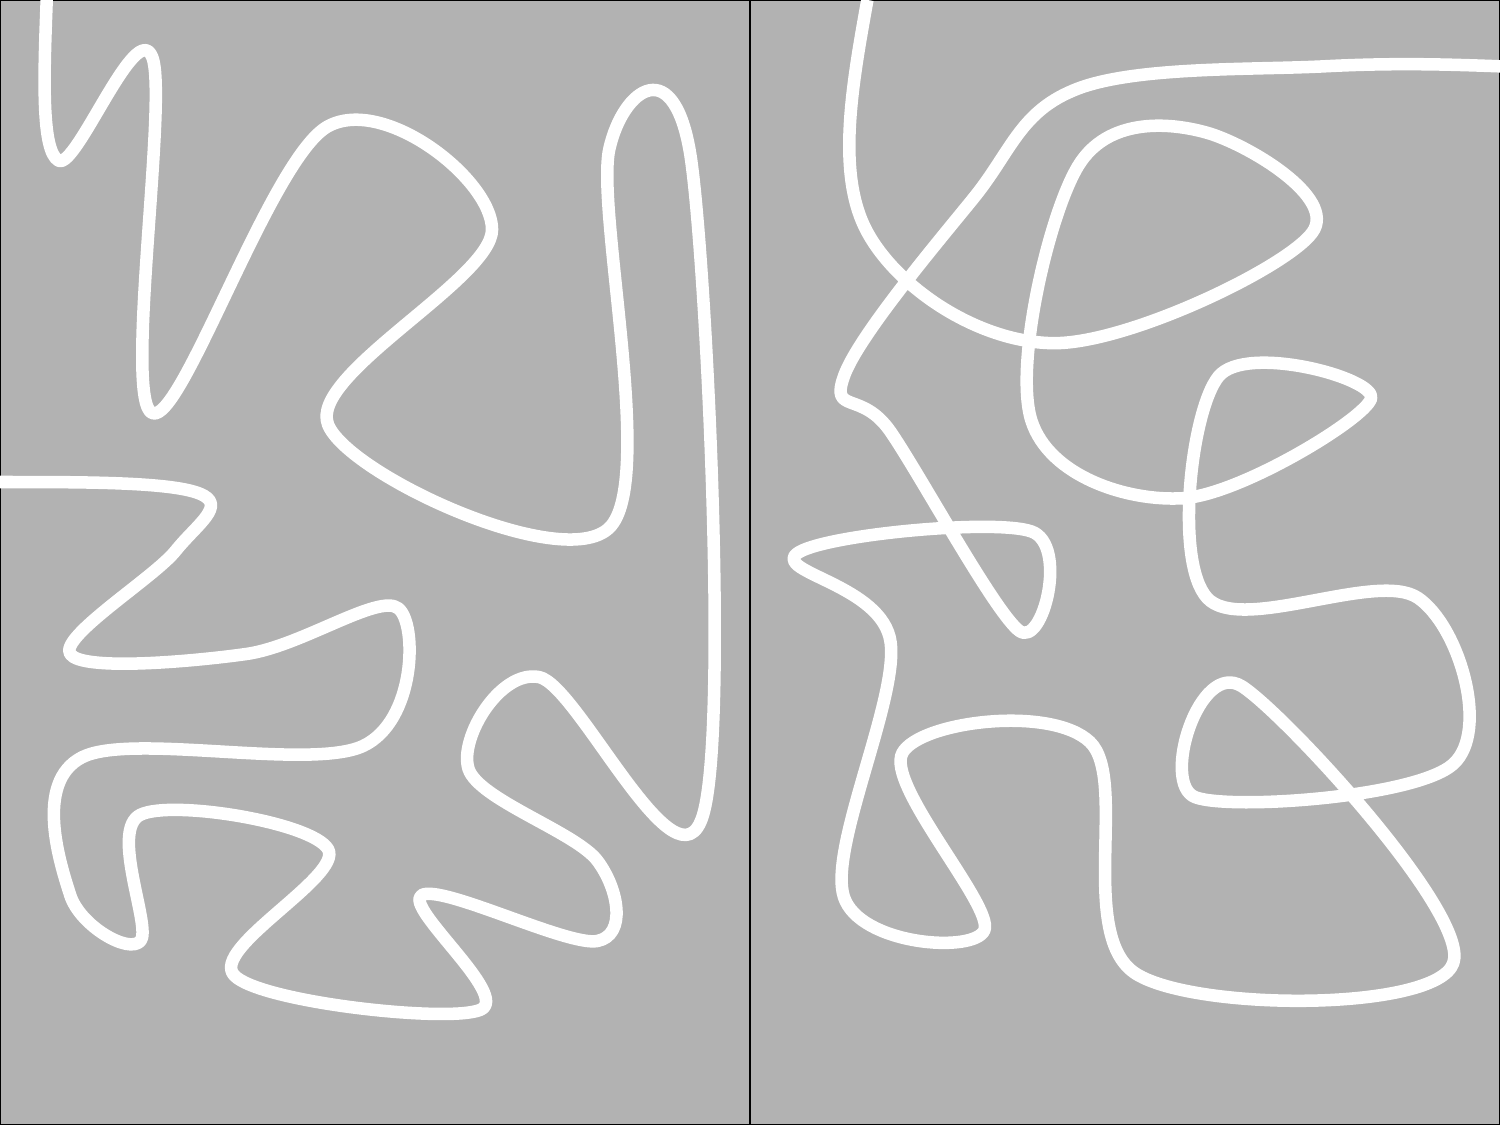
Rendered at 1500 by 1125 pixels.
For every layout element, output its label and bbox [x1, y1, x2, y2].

text_box [1197, 369, 1364, 489]
text_box [751, 0, 1500, 1125]
text_box [802, 291, 1463, 994]
text_box [961, 534, 1043, 626]
text_box [0, 0, 708, 1007]
text_box [1189, 689, 1337, 795]
text_box [0, 0, 749, 1125]
text_box [856, 0, 1500, 270]
text_box [1037, 132, 1310, 336]
